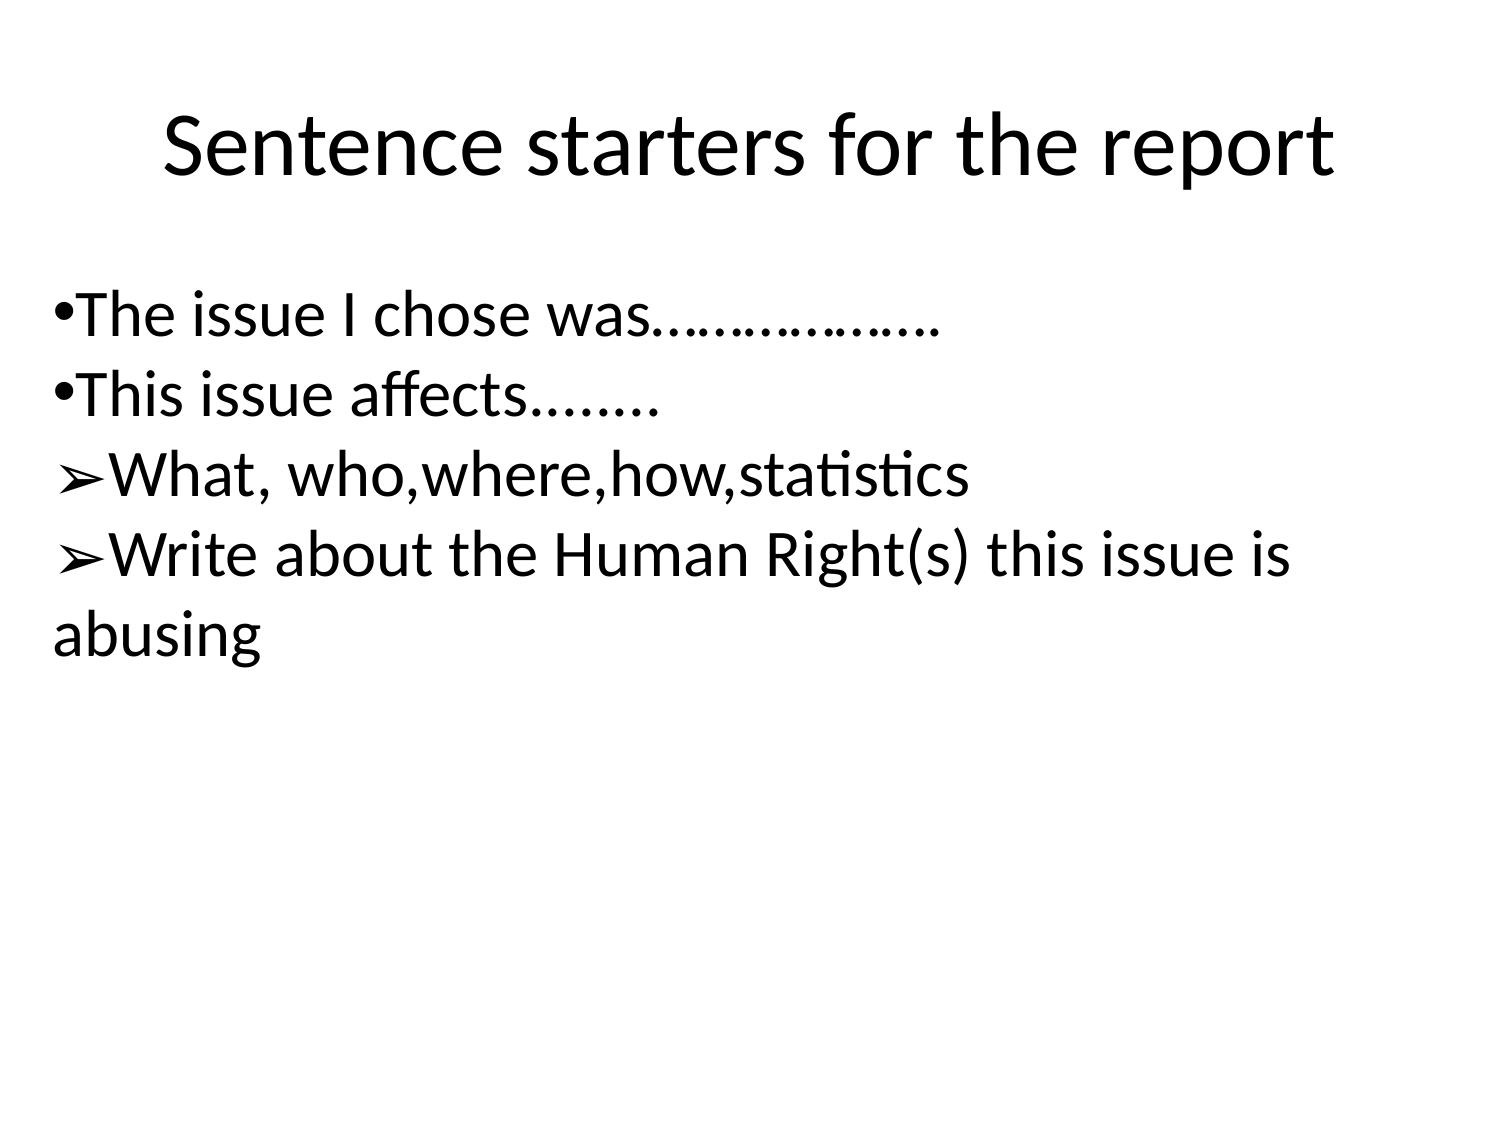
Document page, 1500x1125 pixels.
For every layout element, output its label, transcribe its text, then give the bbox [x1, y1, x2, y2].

text_box Sentence starters for the report [75, 45, 1425, 233]
text_box The issue I chose was………………. This issue affects........ What, who,where,how,statistics Write about the Human Right(s) this issue is abusing [37, 262, 1463, 1005]
